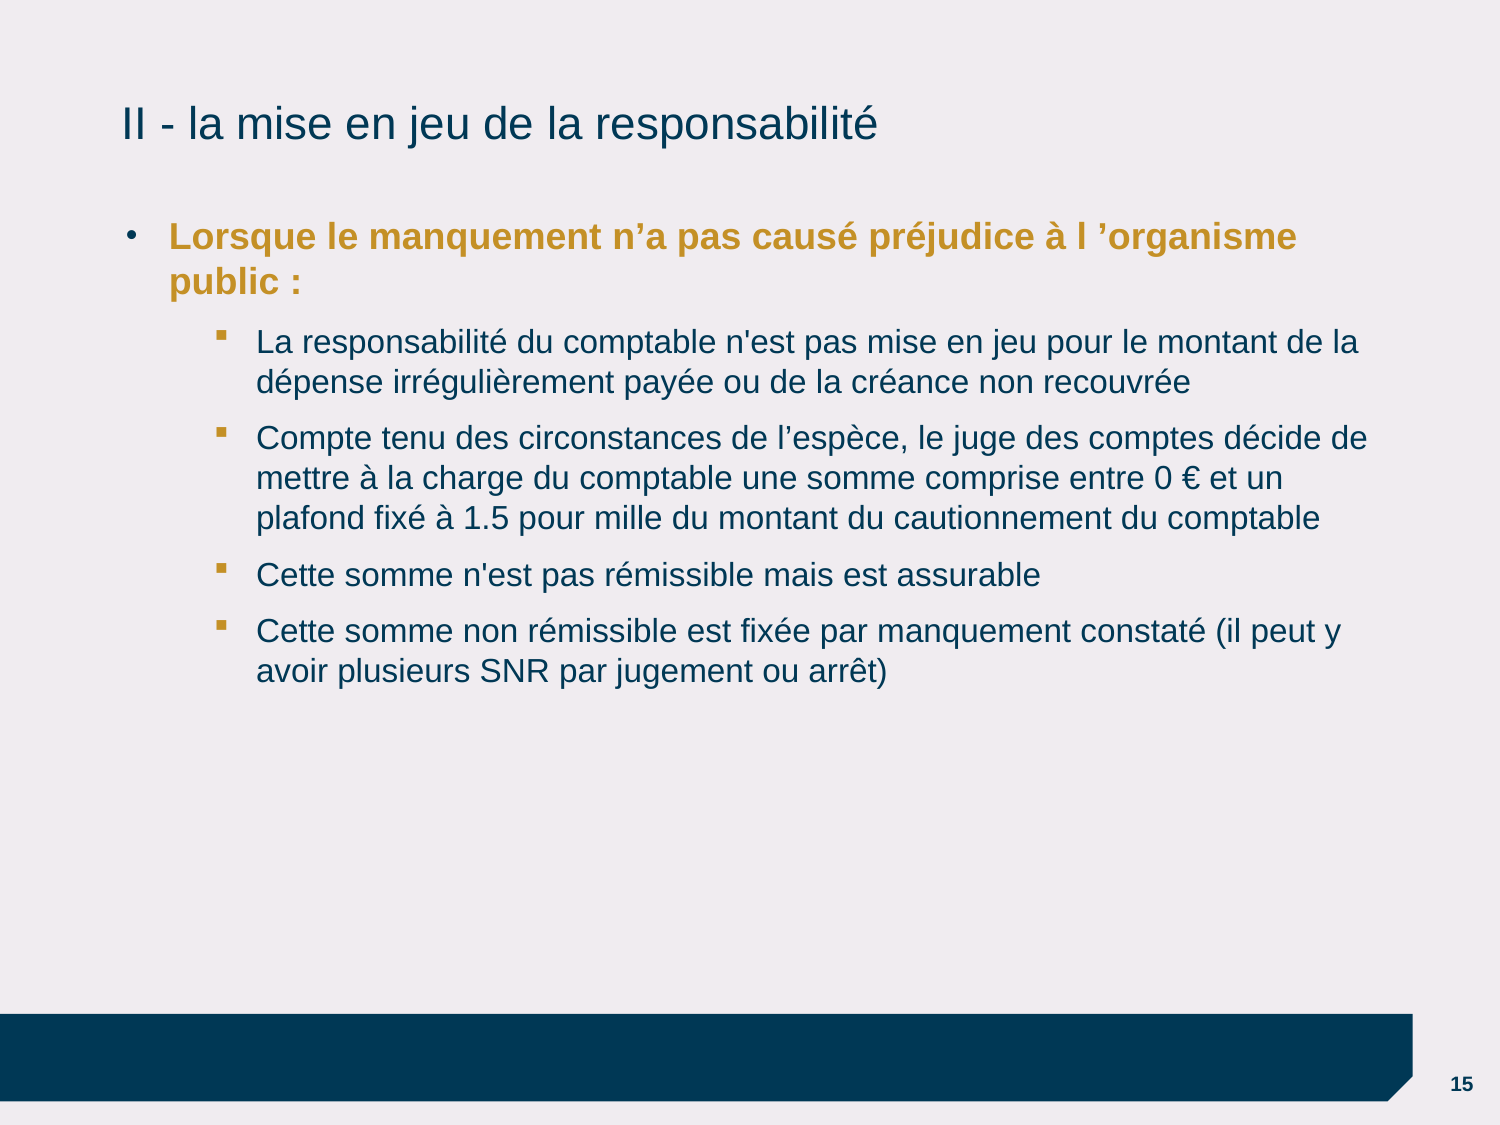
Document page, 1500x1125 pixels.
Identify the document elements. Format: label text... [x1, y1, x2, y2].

list Lorsque le manquement n’a pas causé préjudice à l ’organisme public : La responsabilité du comptable n'est pas mise en jeu pour le montant de la dépense irrégulièrement payée ou de la créance non recouvrée Compte tenu des circonstances de l’espèce, le juge des comptes décide de mettre à la charge du comptable une somme comprise entre 0 € et un plafond fixé à 1.5 pour mille du montant du cautionnement du comptable Cette somme n'est pas rémissible mais est assurable Cette somme non rémissible est fixée par manquement constaté (il peut y avoir plusieurs SNR par jugement ou arrêt) [125, 212, 1382, 913]
title II - la mise en jeu de la responsabilité [121, 68, 1438, 180]
